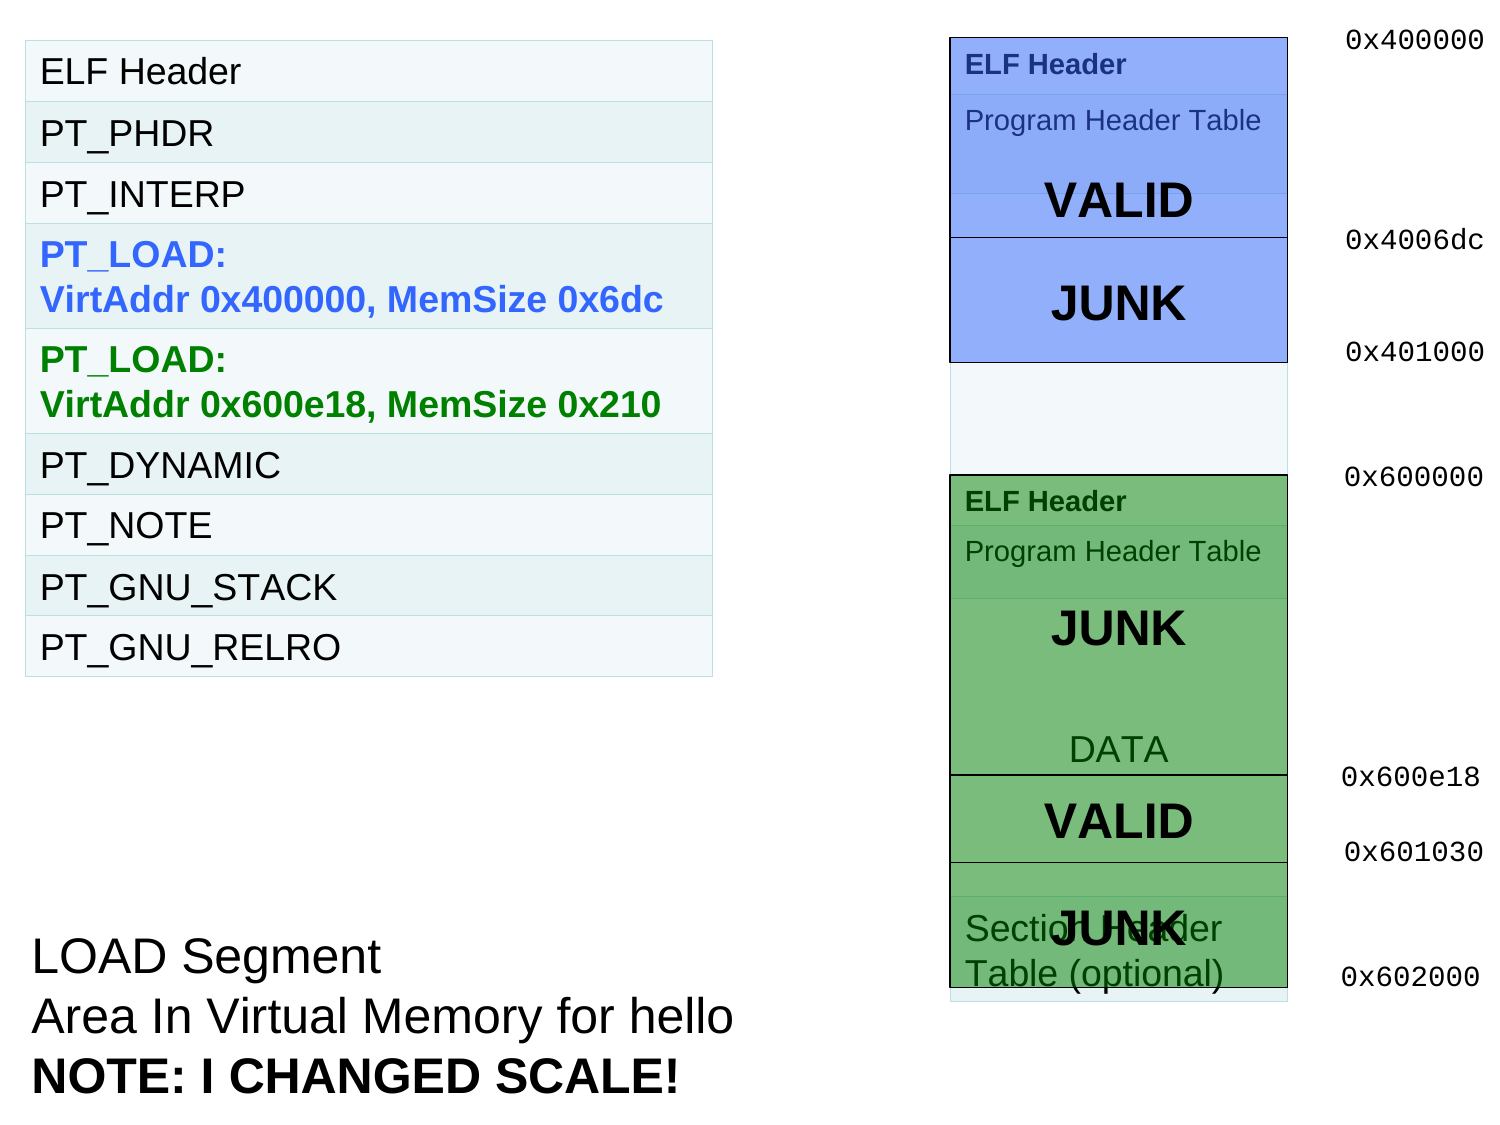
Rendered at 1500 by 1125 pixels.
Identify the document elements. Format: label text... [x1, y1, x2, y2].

table_cell PT_LOAD: VirtAddr 0x600e18, MemSize 0x210 [26, 329, 712, 433]
table_cell PT_INTERP [26, 163, 712, 223]
text_box 0x600000 [1329, 449, 1499, 501]
text_box VALID [949, 775, 1288, 862]
text_box 0x600e18 [1325, 749, 1496, 800]
table_cell PT_LOAD: VirtAddr 0x400000, MemSize 0x6dc [26, 224, 712, 328]
table_cell PT_DYNAMIC [26, 434, 712, 494]
text_box 0x401000 [1324, 324, 1500, 376]
text_box VALID [949, 37, 1288, 238]
table_header ELF Header [26, 41, 712, 101]
table_cell PT_GNU_RELRO [26, 616, 712, 676]
table_cell PT_NOTE [26, 495, 712, 555]
table_cell [951, 363, 1287, 474]
text_box 0x400000 [1328, 12, 1500, 63]
table_cell PT_PHDR [26, 102, 712, 162]
text_box 0x4006dc [1326, 212, 1500, 263]
text_box 0x602000 [1325, 949, 1496, 1001]
text_box LOAD Segment Area In Virtual Memory for hello NOTE: I CHANGED SCALE! [16, 915, 750, 1112]
table_cell PT_GNU_STACK [26, 556, 712, 615]
text_box JUNK [949, 862, 1288, 988]
text_box JUNK [949, 474, 1288, 775]
text_box 0x601030 [1329, 824, 1499, 876]
table_cell Section Header Table (optional) [951, 988, 1287, 1001]
text_box JUNK [949, 238, 1288, 363]
